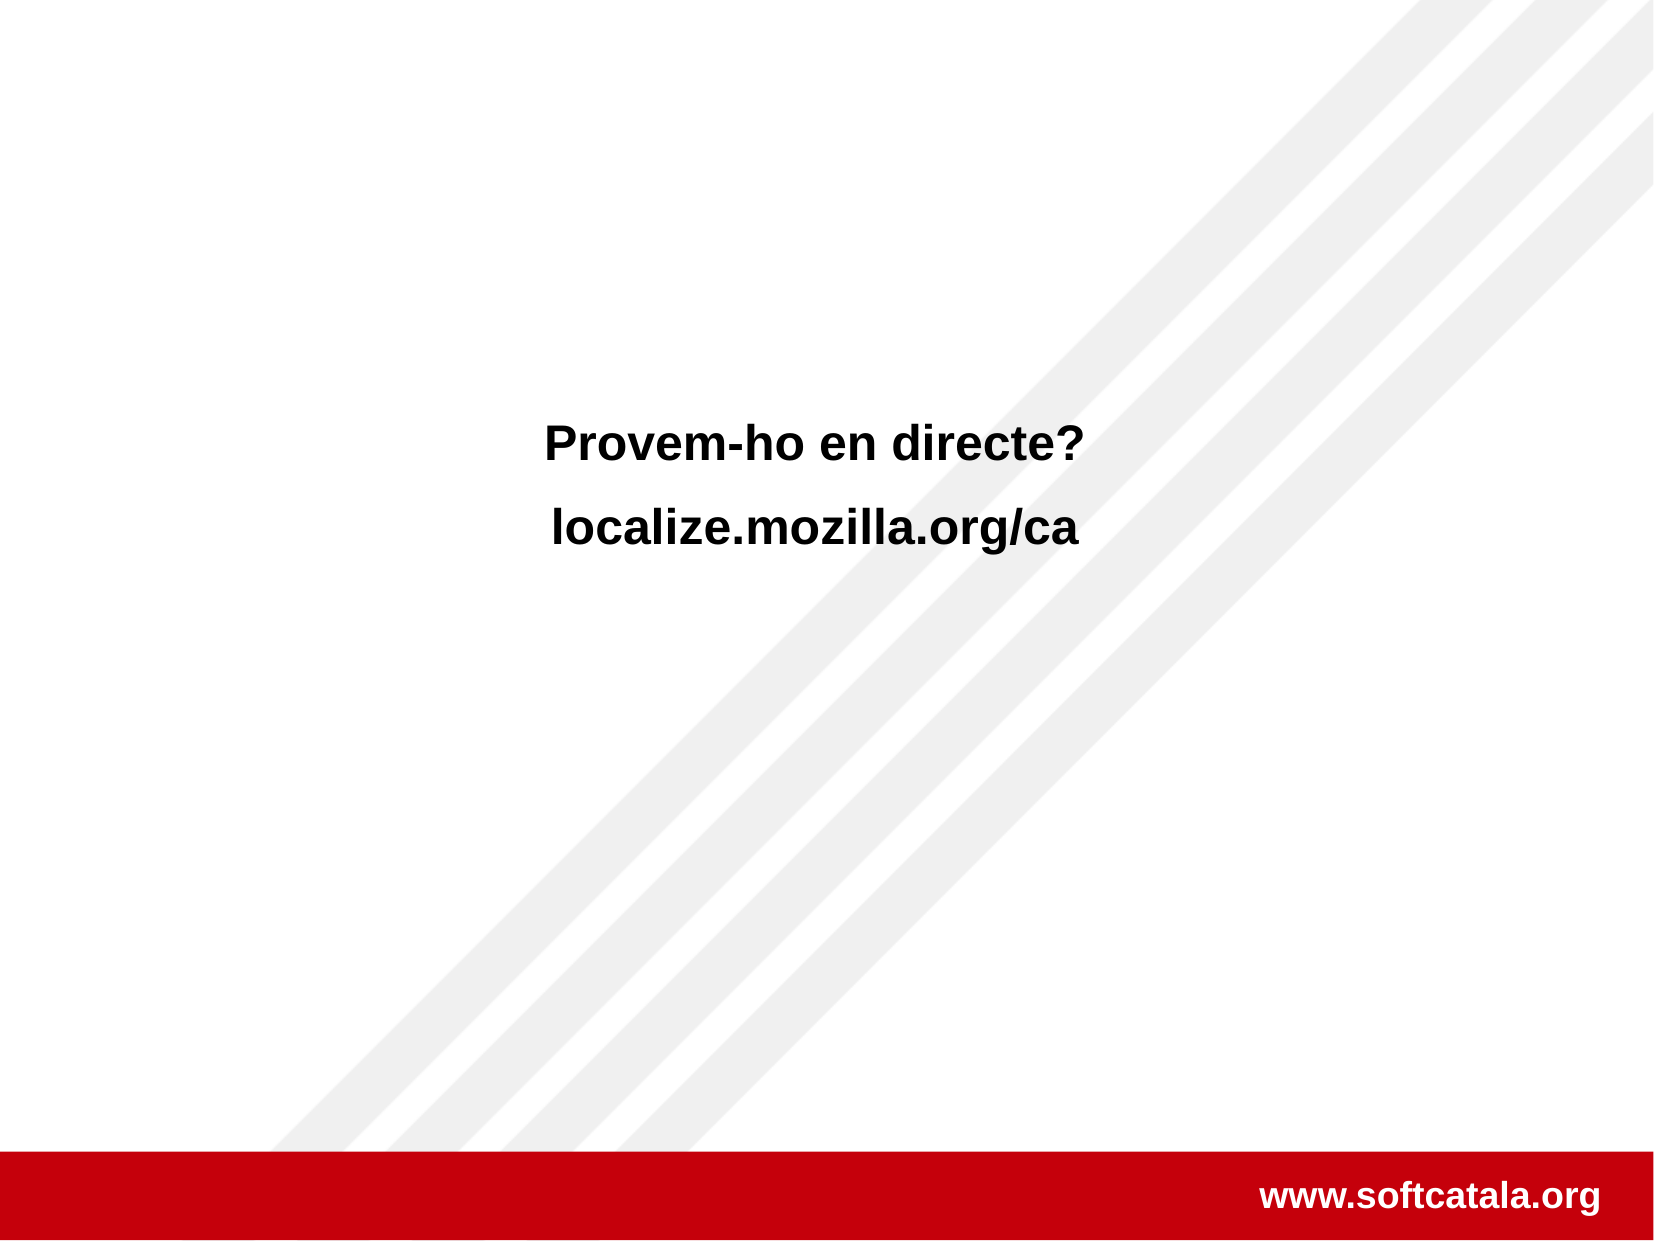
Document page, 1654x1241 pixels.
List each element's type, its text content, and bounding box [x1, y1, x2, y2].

picture [0, 0, 1654, 1151]
text_box www.softcatala.org [0, 1151, 1654, 1241]
text_box Provem-ho en directe? localize.mozilla.org/ca [124, 380, 1506, 542]
